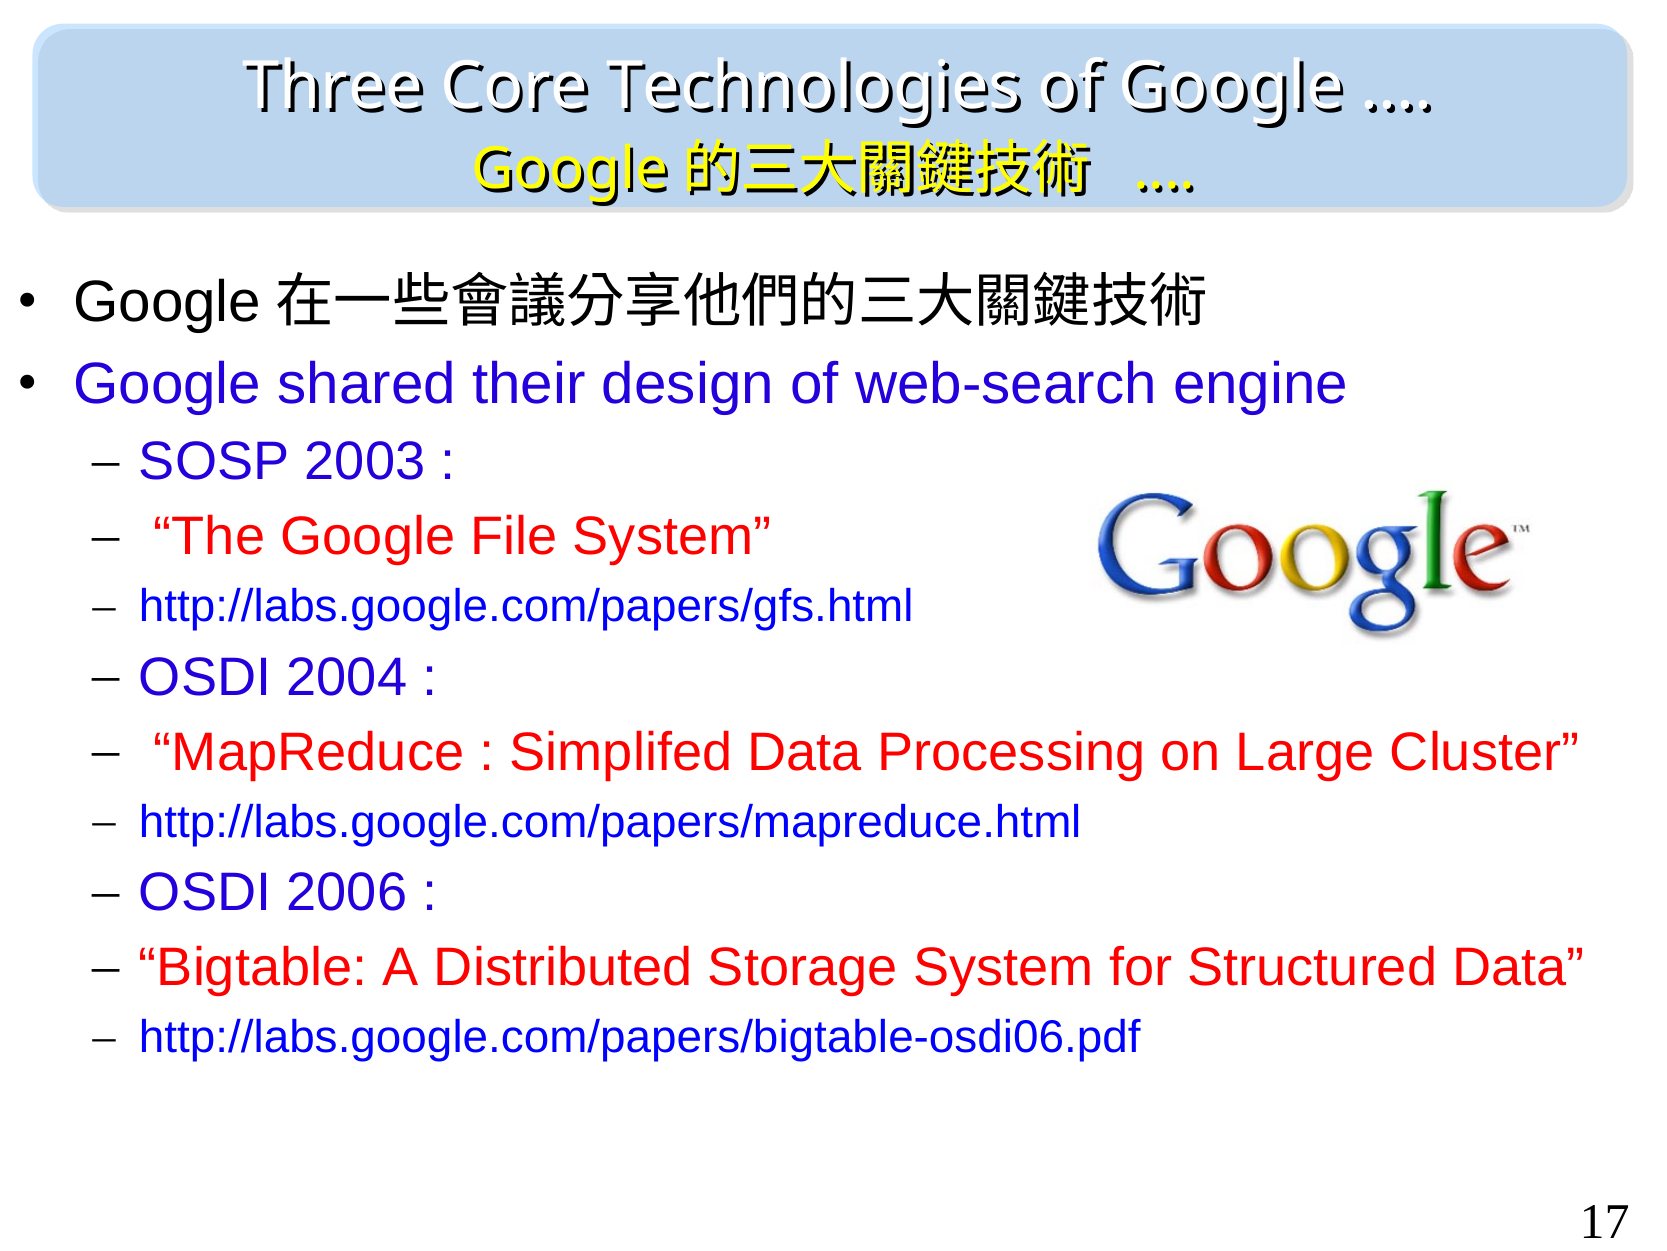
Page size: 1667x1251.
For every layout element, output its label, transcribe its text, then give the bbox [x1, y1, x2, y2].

title Three Core Technologies of Google .... Google的三大關鍵技術 .... [124, 30, 1542, 203]
text_box [32, 23, 1628, 207]
list Google在一些會議分享他們的三大關鍵技術 Google shared their design of web-search engine SOSP 2003 : “The Google File System” http://labs.google.com/papers/gfs.html OSDI 2004 : “MapReduce : Simplifed Data Processing on Large Cluster” http://labs.google.com/papers/mapreduce.html OSDI 2006 : “Bigtable: A Distributed Storage System for Structured Data” http://labs.google.com/papers/bigtable-osdi06.pdf [17, 265, 1624, 1191]
